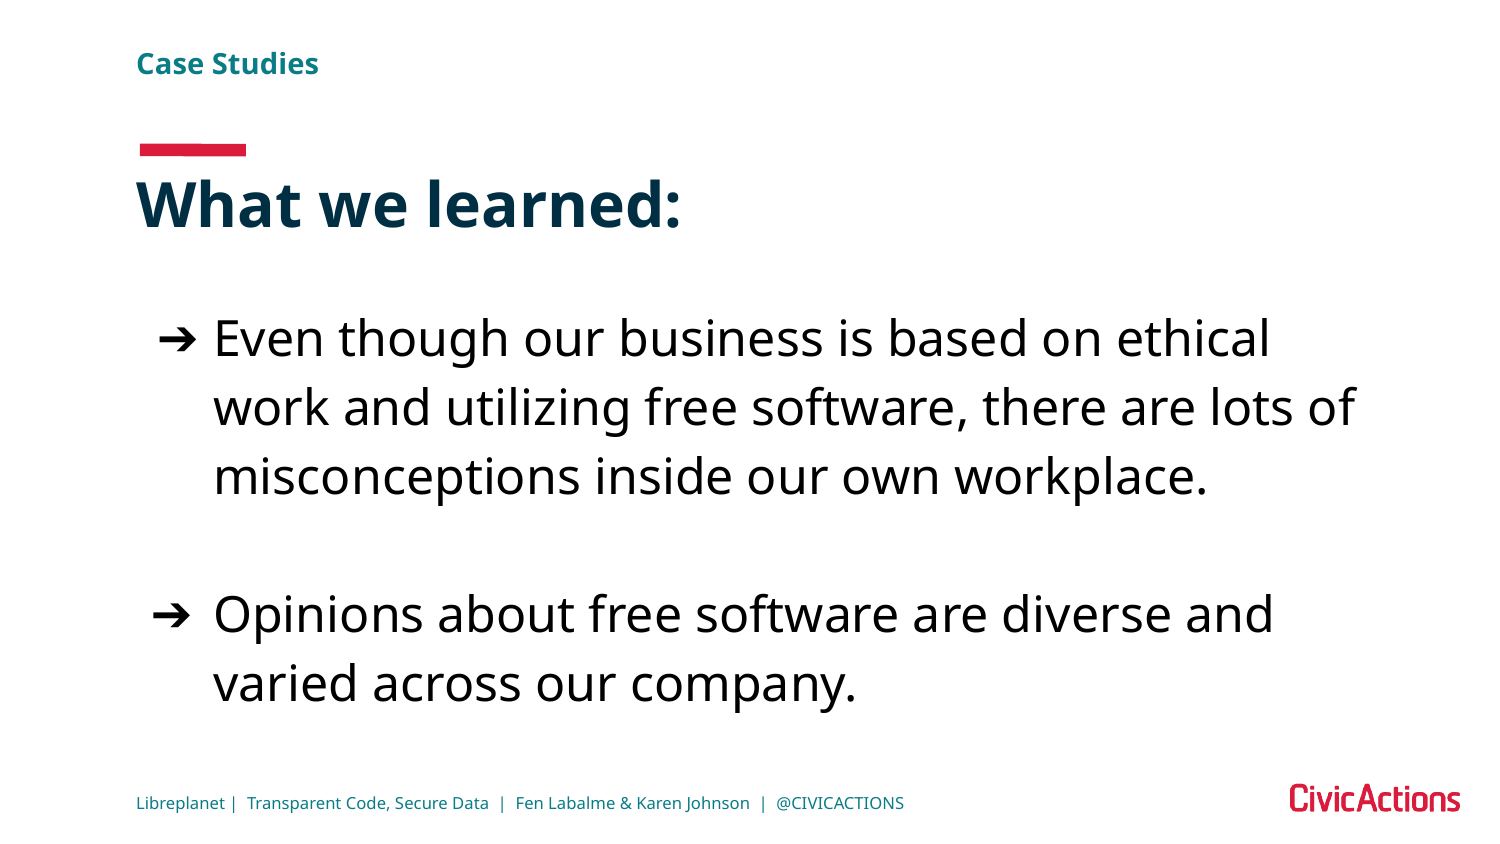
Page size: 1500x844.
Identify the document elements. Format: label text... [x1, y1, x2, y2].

text_box Libreplanet | Transparent Code, Secure Data | Fen Labalme & Karen Johnson | @CIVICACTIONS [121, 778, 1467, 817]
text_box Even though our business is based on ethical work and utilizing free software, there are lots of misconceptions inside our own workplace. Opinions about free software are diverse and varied across our company. [123, 230, 1377, 778]
title Case Studies [121, 30, 1375, 112]
list What we learned: [121, 150, 1375, 479]
